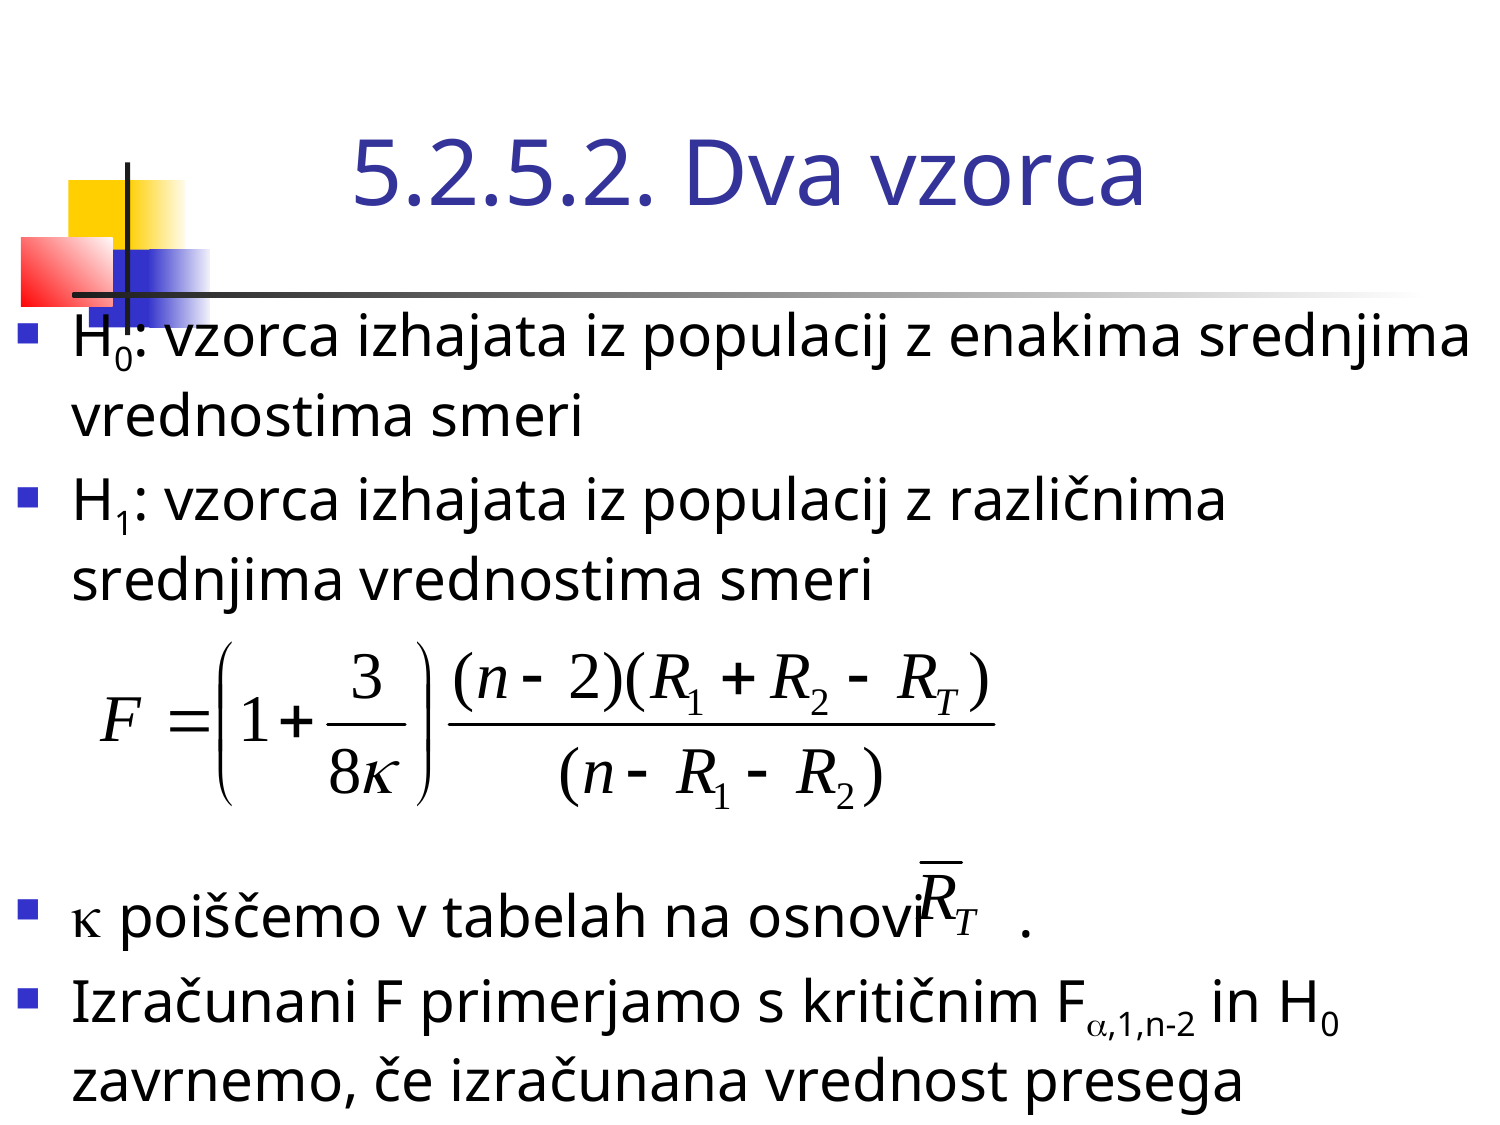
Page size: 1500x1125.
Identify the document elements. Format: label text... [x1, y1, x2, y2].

chart [88, 629, 1010, 825]
chart [903, 846, 994, 948]
title 5.2.5.2. Dva vzorca [0, 35, 1500, 232]
list H0: vzorca izhajata iz populacij z enakima srednjima vrednostima smeri H1: vzorca izhajata iz populacij z različnima srednjima vrednostima smeri  poiščemo v tabelah na osnovi . Izračunani F primerjamo s kritičnim F,1,n-2 in H0 zavrnemo, če izračunana vrednost presega tabelirano. [0, 290, 1500, 1125]
